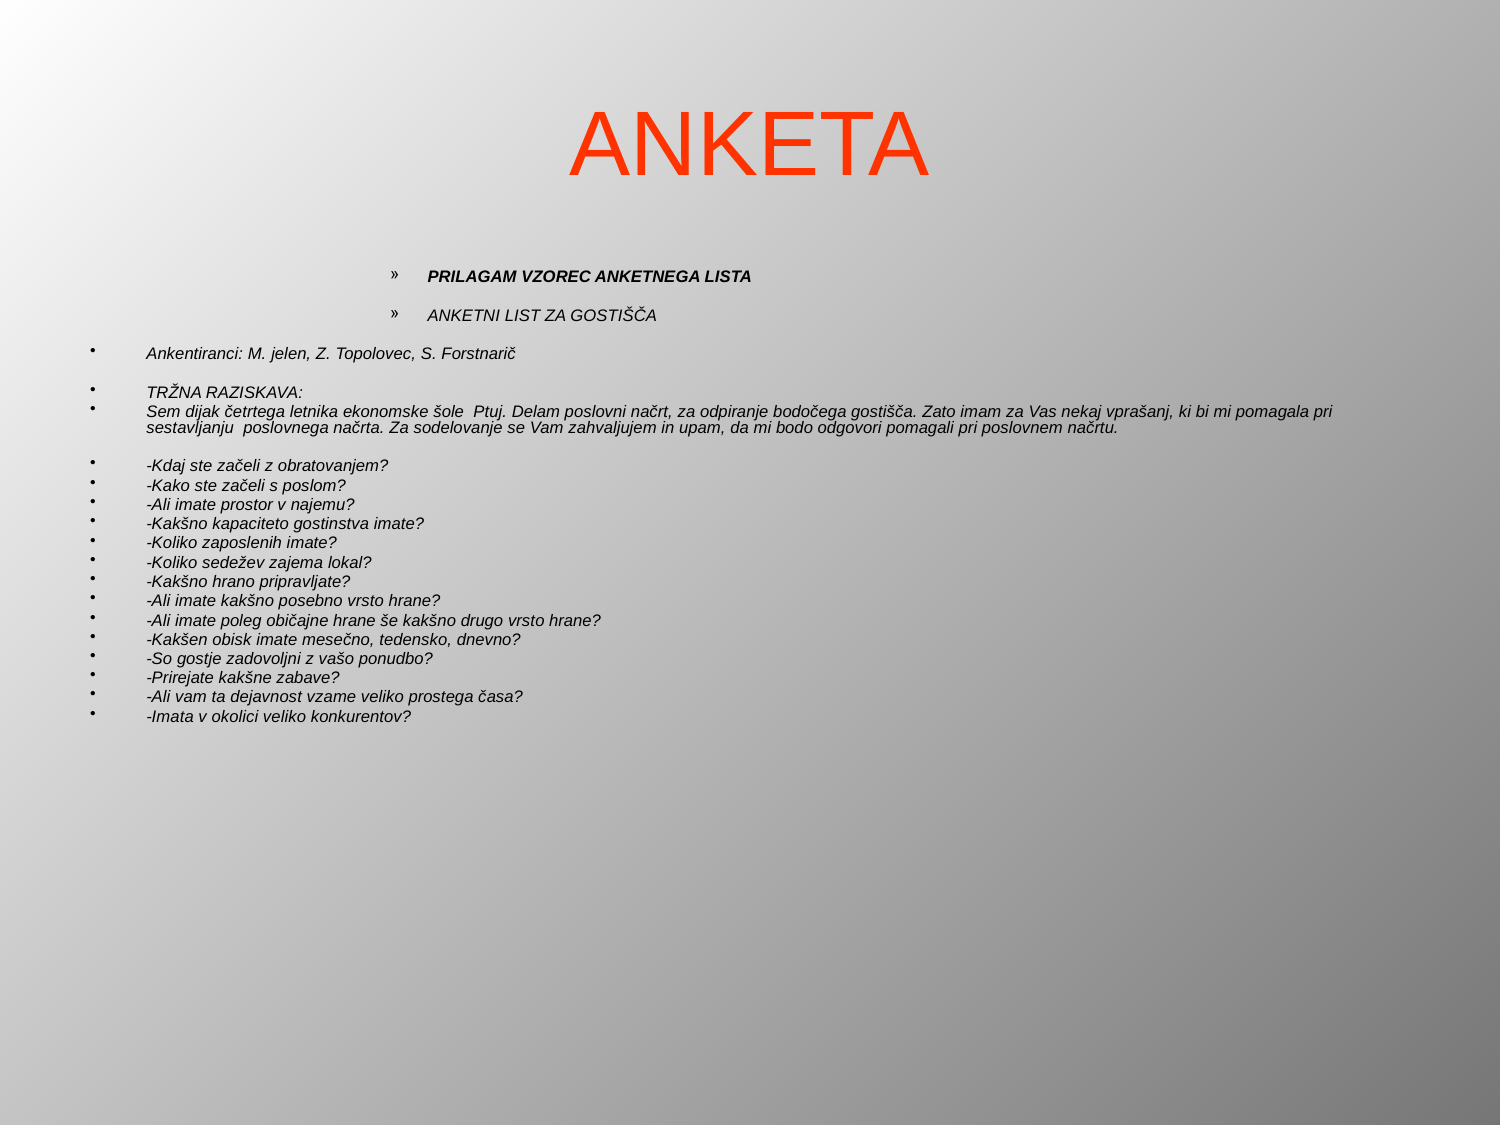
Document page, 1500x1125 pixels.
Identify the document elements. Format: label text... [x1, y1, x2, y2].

list PRILAGAM VZOREC ANKETNEGA LISTA ANKETNI LIST ZA GOSTIŠČA Ankentiranci: M. jelen, Z. Topolovec, S. Forstnarič TRŽNA RAZISKAVA: Sem dijak četrtega letnika ekonomske šole Ptuj. Delam poslovni načrt, za odpiranje bodočega gostišča. Zato imam za Vas nekaj vprašanj, ki bi mi pomagala pri sestavljanju poslovnega načrta. Za sodelovanje se Vam zahvaljujem in upam, da mi bodo odgovori pomagali pri poslovnem načrtu. -Kdaj ste začeli z obratovanjem? -Kako ste začeli s poslom? -Ali imate prostor v najemu? -Kakšno kapaciteto gostinstva imate? -Koliko zaposlenih imate? -Koliko sedežev zajema lokal? -Kakšno hrano pripravljate? -Ali imate kakšno posebno vrsto hrane? -Ali imate poleg običajne hrane še kakšno drugo vrsto hrane? -Kakšen obisk imate mesečno, tedensko, dnevno? -So gostje zadovoljni z vašo ponudbo? -Prirejate kakšne zabave? -Ali vam ta dejavnost vzame veliko prostega časa? -Imata v okolici veliko konkurentov? Vljudno vabljeni vsi, ki hočete, poskusiti najnovejše jedi vseh časov. Zraven vam bomo ponudili tudi najnovejše pijače. Stregla vam bodo najprijetnejša in najlepša dekleta. Obiščite nas in se prepričajte. Prijetno Vas bomo postregli in vam svetovali pri izbiri hrane! Od ponedeljka do petka od 8h-24h Sobota Od 10h-2h zjutraj Nedelja Od 10h-22h [75, 262, 1425, 1005]
title ANKETA [75, 45, 1425, 233]
